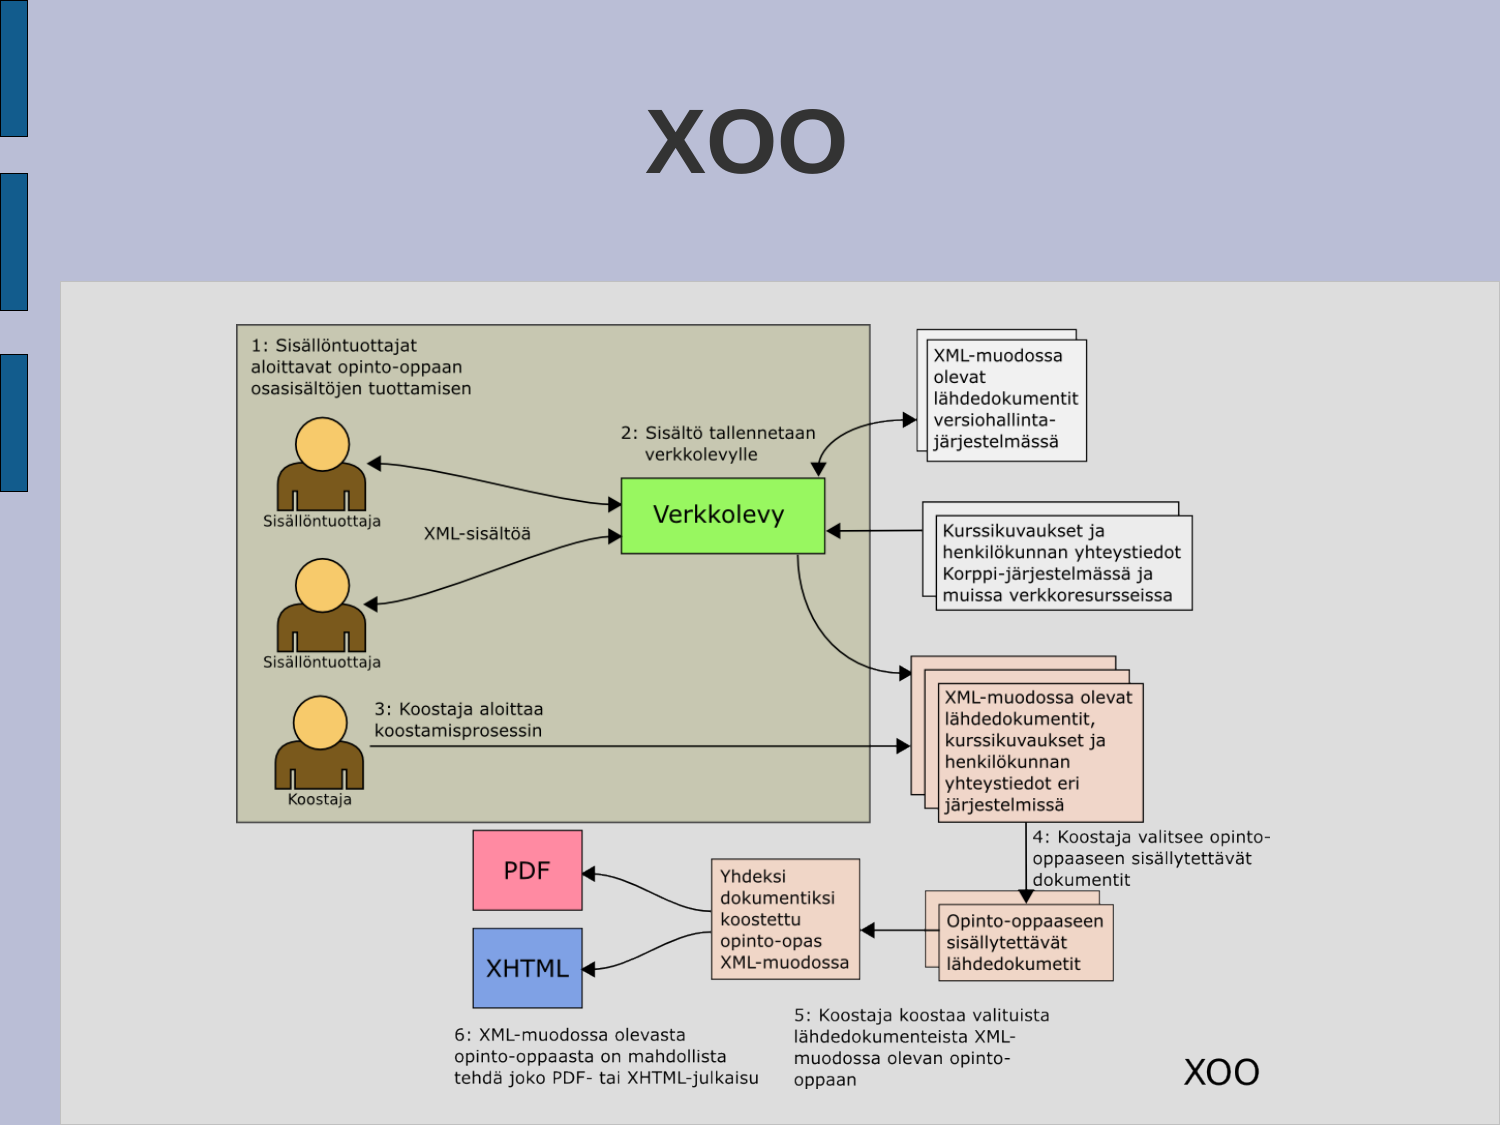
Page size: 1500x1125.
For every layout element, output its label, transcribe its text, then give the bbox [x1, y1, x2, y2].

picture [236, 324, 1270, 1089]
title XOO [106, 48, 1388, 237]
